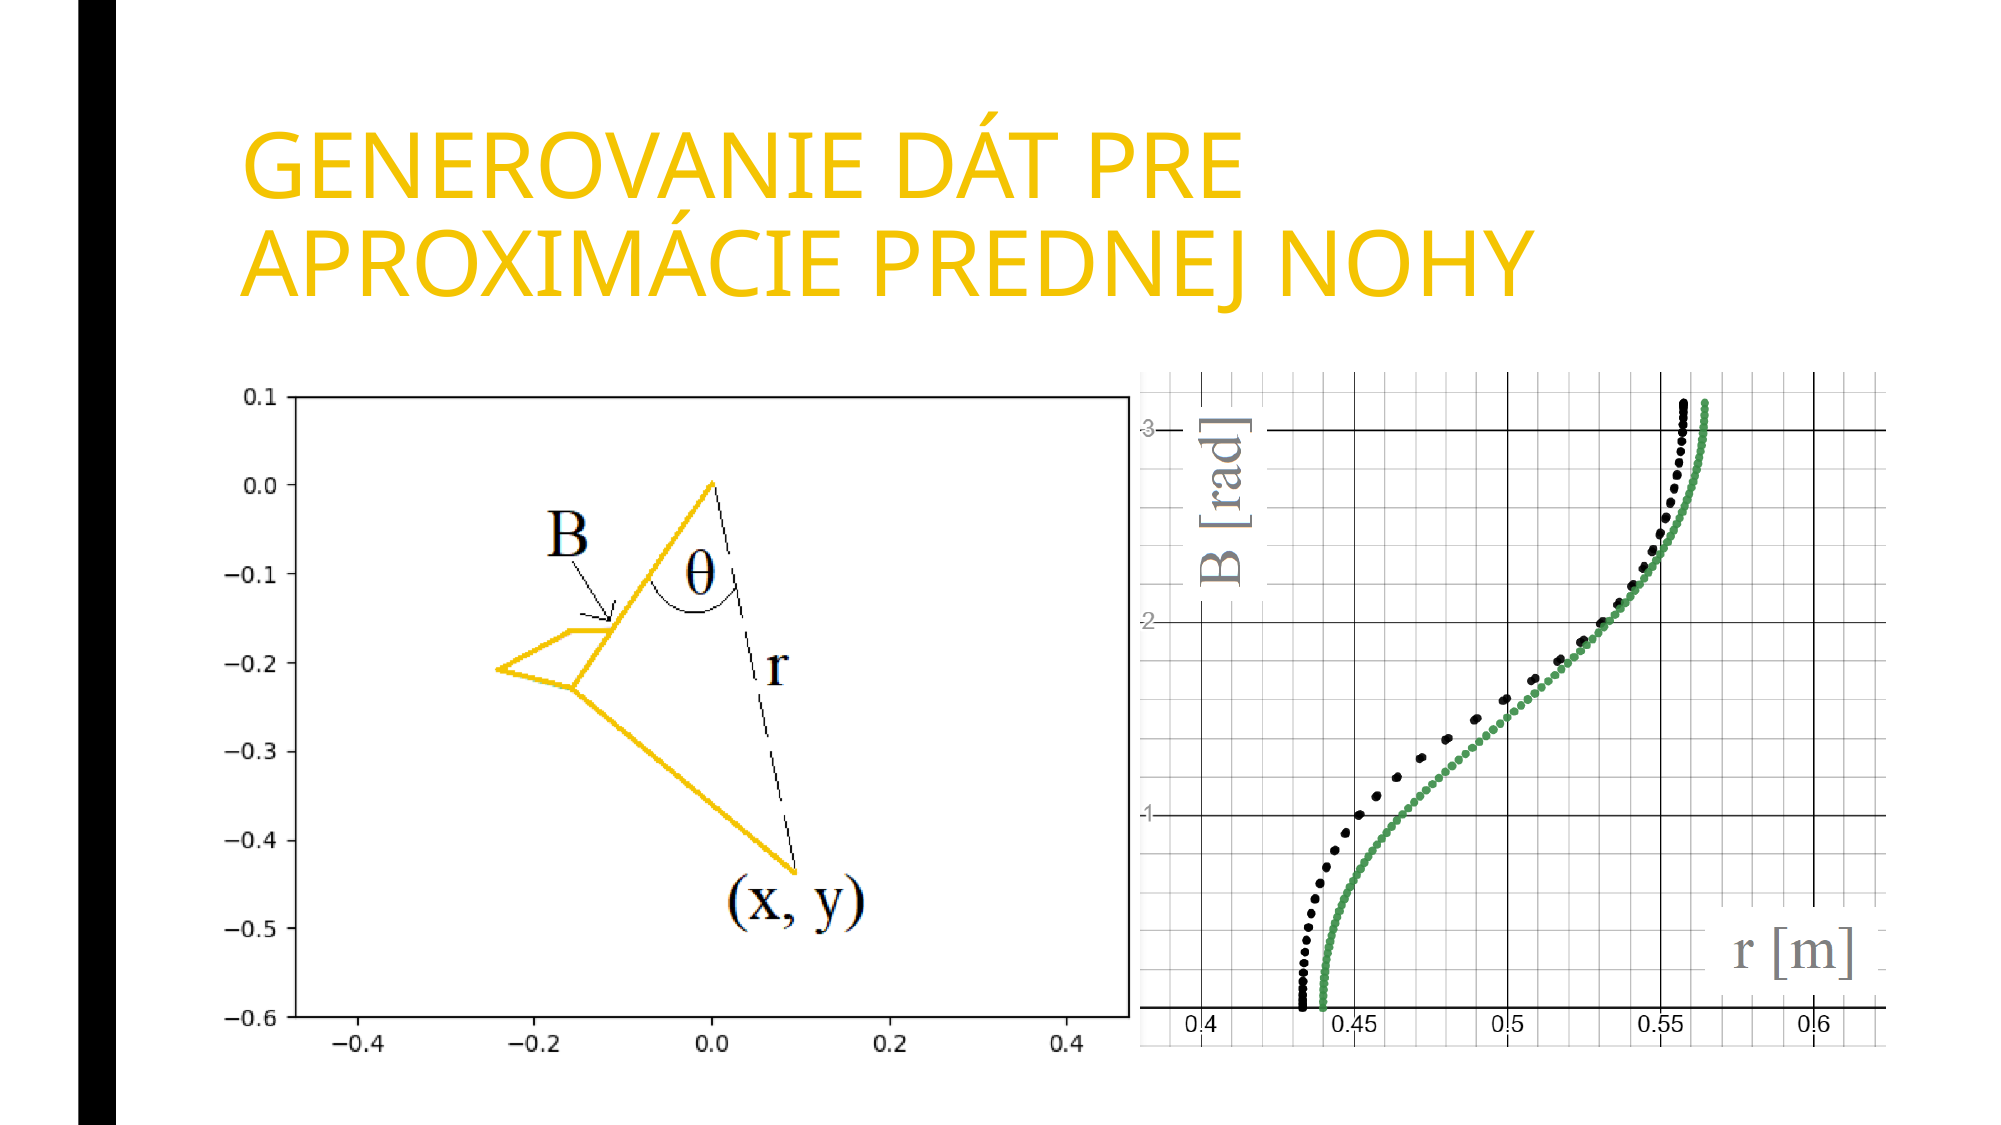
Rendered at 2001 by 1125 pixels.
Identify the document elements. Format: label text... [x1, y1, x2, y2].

title GENEROVANIE DÁT PRE APROXIMÁCIE PREDNEJ NOHY [225, 112, 1800, 357]
picture [218, 372, 1887, 1069]
